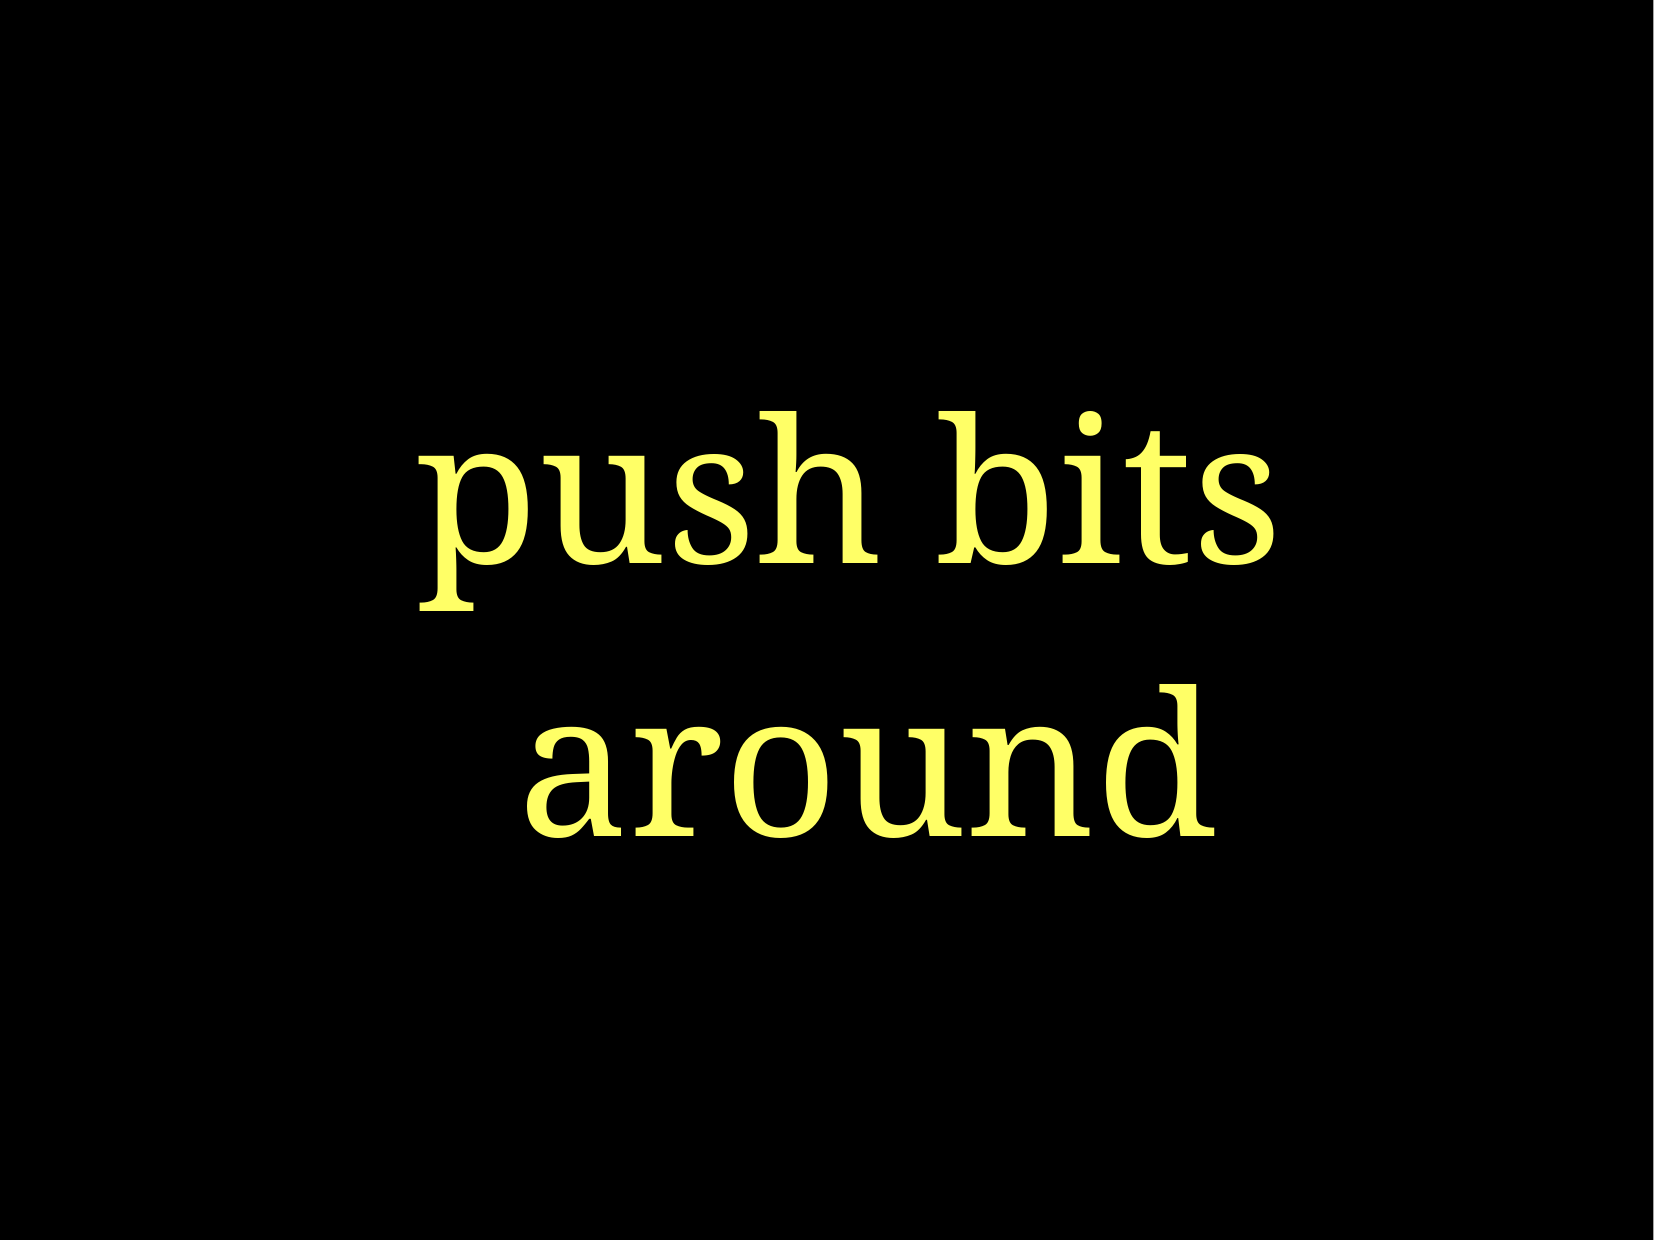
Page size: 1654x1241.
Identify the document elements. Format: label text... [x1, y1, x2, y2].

subtitle push bits around [37, 451, 1628, 794]
